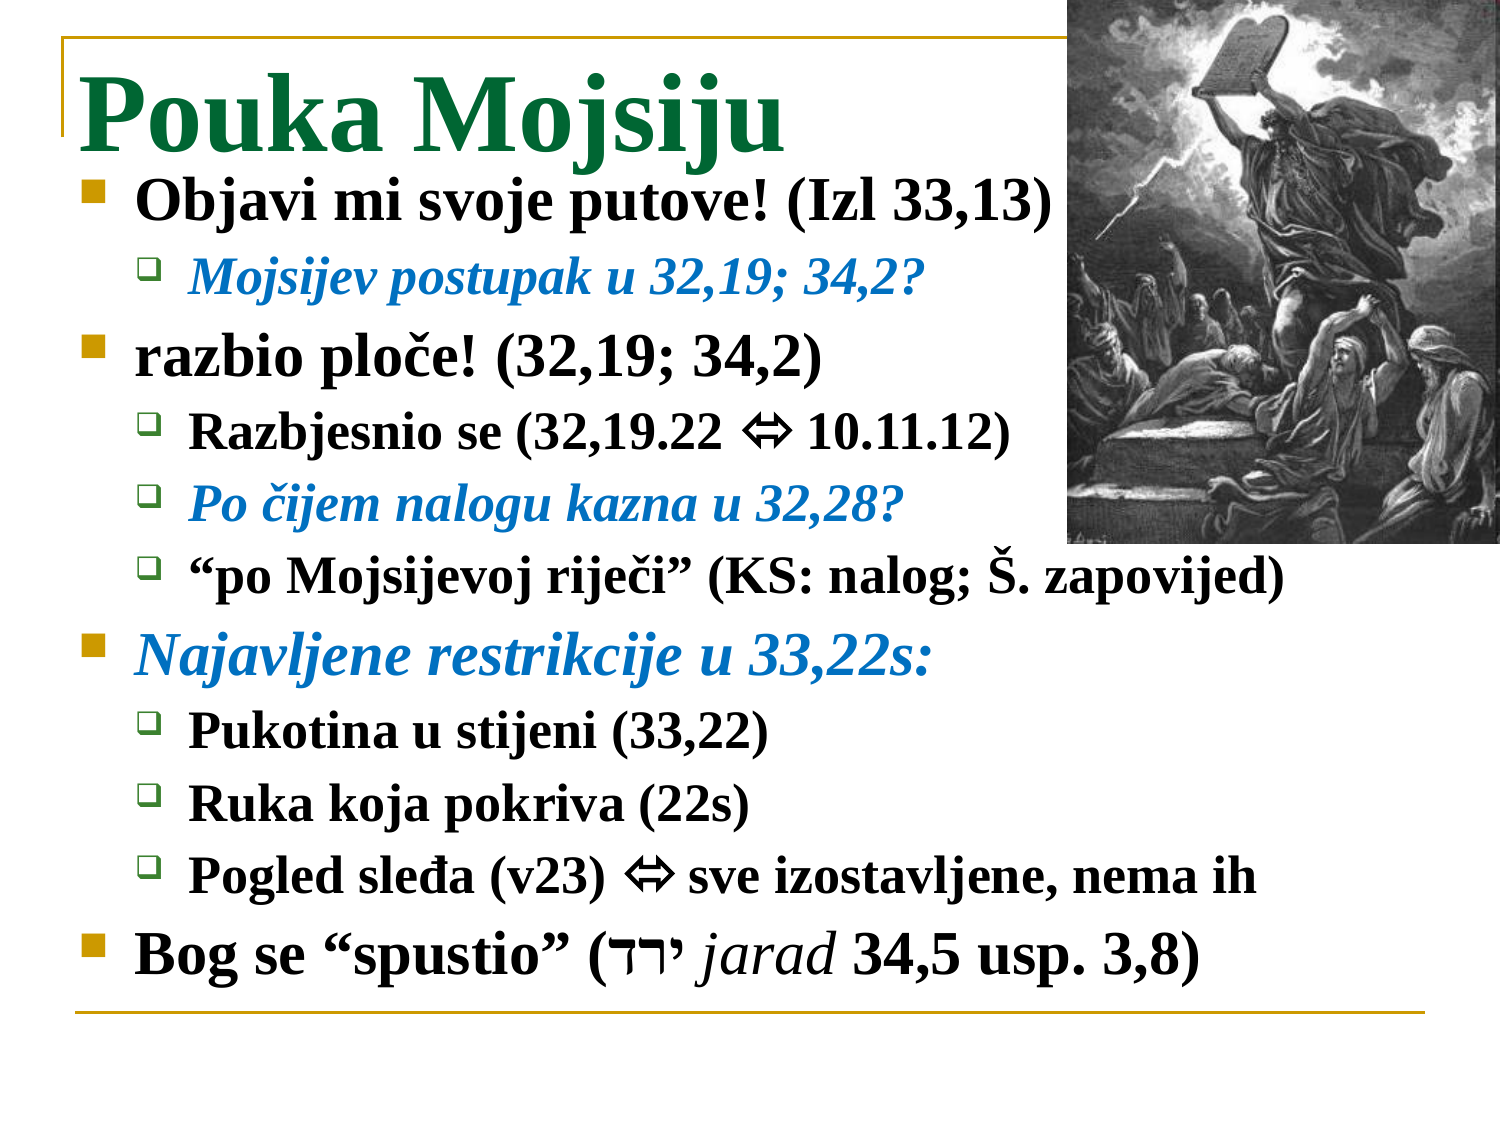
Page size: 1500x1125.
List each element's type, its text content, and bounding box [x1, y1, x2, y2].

list Objavi mi svoje putove! (Izl 33,13) Mojsijev postupak u 32,19; 34,2? razbio ploče! (32,19; 34,2) Razbjesnio se (32,19.22  10.11.12) Po čijem nalogu kazna u 32,28? “po Mojsijevoj riječi” (KS: nalog; Š. zapovijed) Najavljene restrikcije u 33,22s: Pukotina u stijeni (33,22) Ruka koja pokriva (22s) Pogled sleđa (v23)  sve izostavljene, nema ih Bog se “spustio” (ירד jarad 34,5 usp. 3,8) [63, 159, 1426, 1013]
title Pouka Mojsiju [63, 31, 1067, 159]
picture [1067, 0, 1500, 544]
